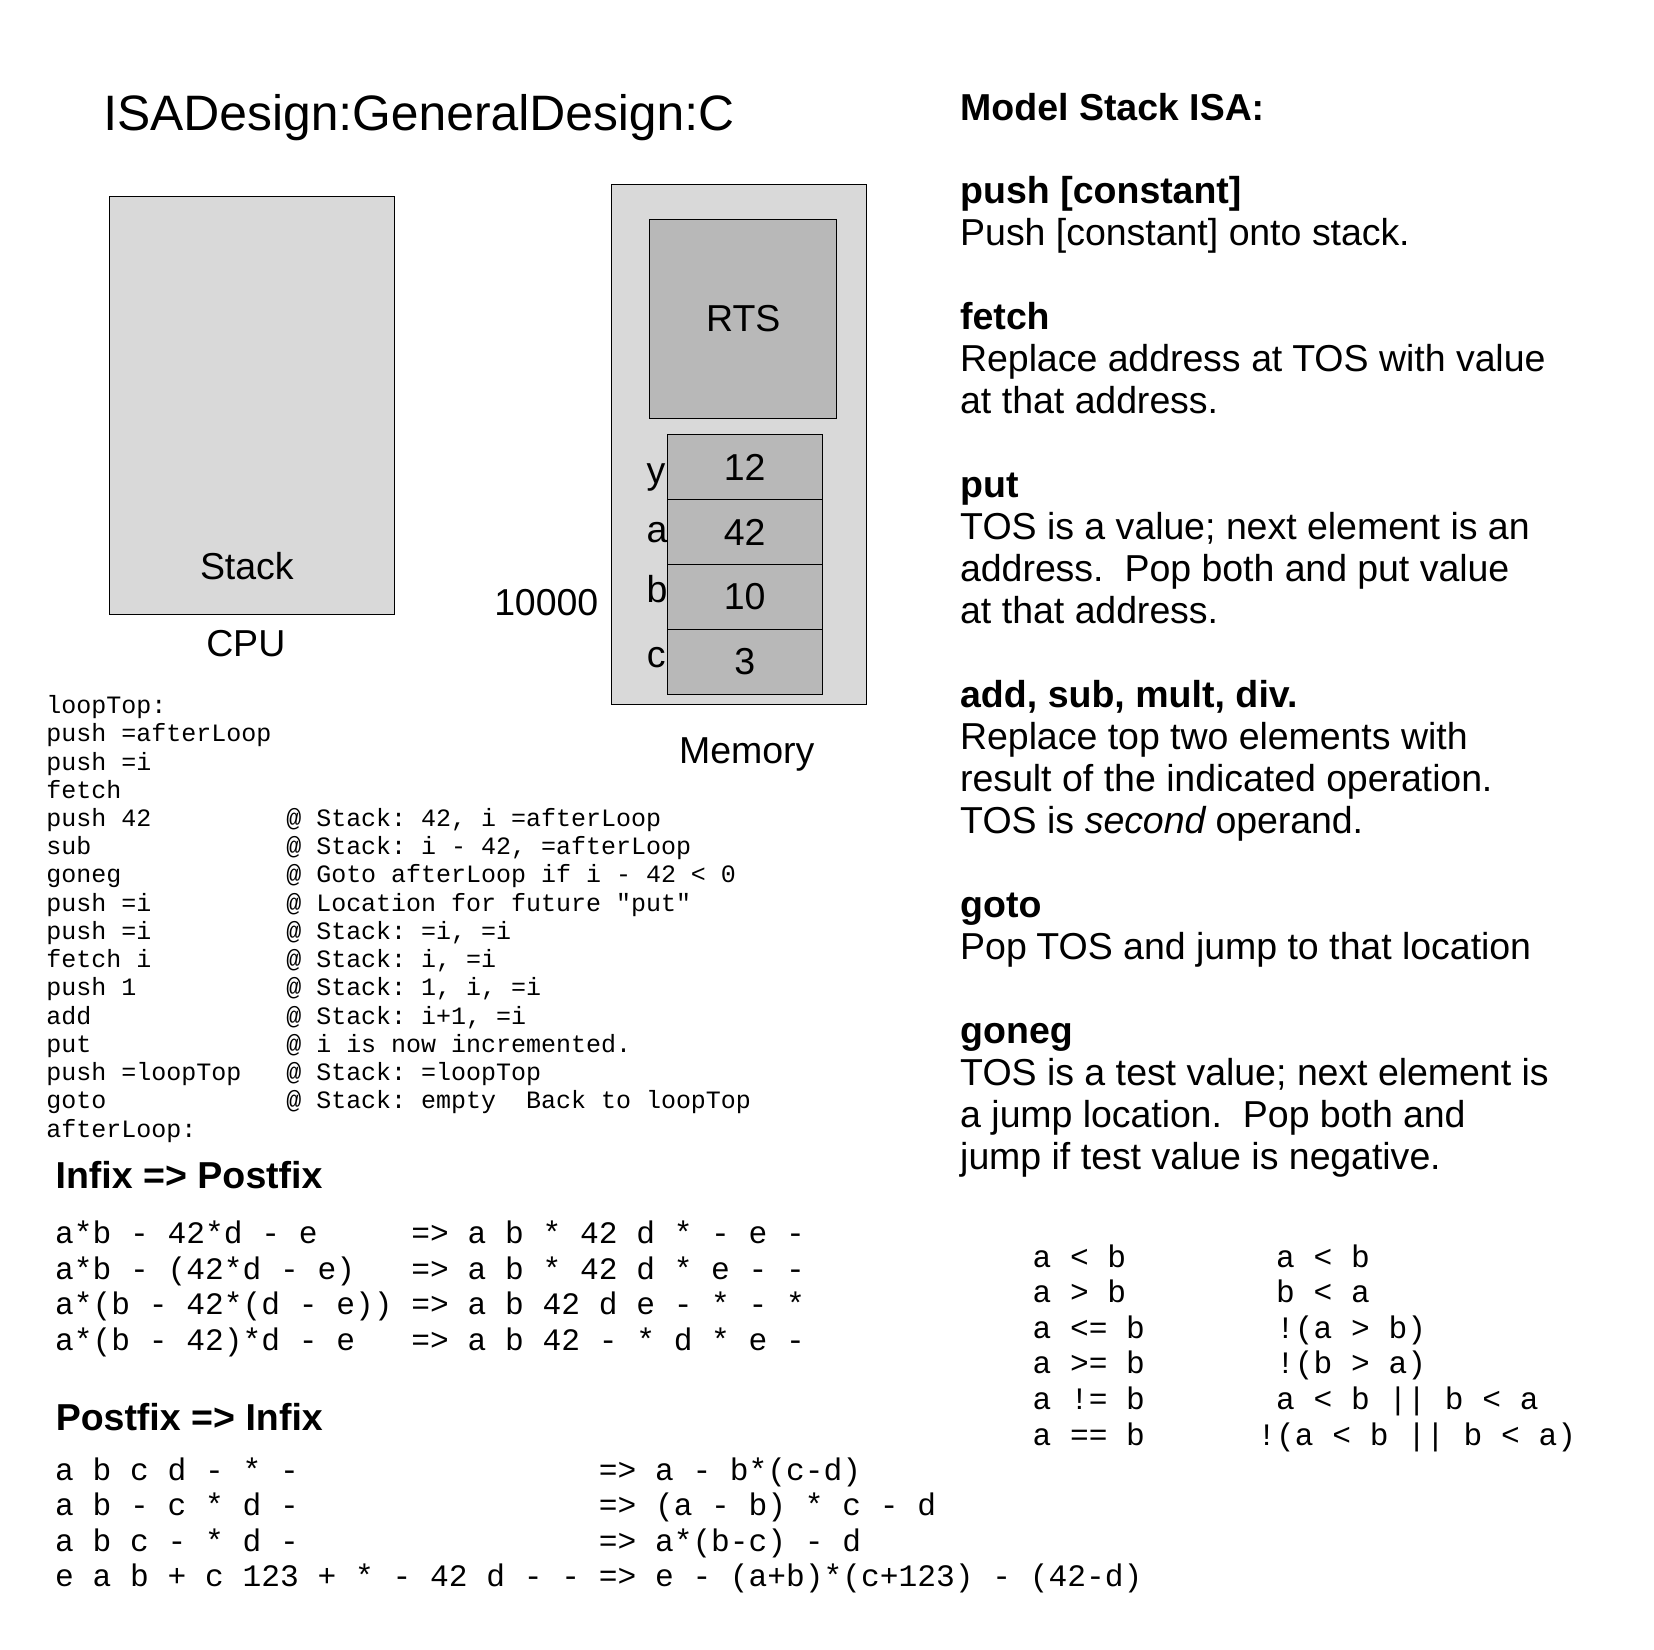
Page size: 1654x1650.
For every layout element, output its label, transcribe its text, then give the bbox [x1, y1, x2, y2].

text_box RTS [649, 219, 837, 419]
text_box 12 [667, 434, 823, 499]
text_box 3 [667, 629, 823, 695]
text_box a < b a < b a > b b < a a <= b !(a > b) a >= b !(b > a) a != b a < b || b < a a == b !(a < b || b < a) [1017, 1234, 1597, 1486]
text_box Memory [767, 722, 829, 780]
text_box [611, 184, 867, 705]
text_box a b c d - * - => a - b*(c-d) a b - c * d - => (a - b) * c - d a b c - * d - => a*(b-c) - d e a b + c 123 + * - 42 d - - => e - (a+b)*(c+123) - (42-d) [40, 1446, 1210, 1607]
text_box 10 [667, 564, 823, 629]
text_box b [631, 560, 683, 618]
text_box a*b - 42*d - e => a b * 42 d * - e - a*b - (42*d - e) => a b * 42 d * e - - a*(b - 42*(d - e)) => a b 42 d e - * - * a*(b - 42)*d - e => a b 42 - * d * e - [40, 1210, 821, 1361]
text_box [109, 196, 395, 615]
text_box Infix => Postfix [40, 1156, 338, 1205]
text_box Model Stack ISA: push [constant] Push [constant] onto stack. fetch Replace address at TOS with value at that address. put TOS is a value; next element is an address. Pop both and put value at that address. add, sub, mult, div. Replace top two elements with result of the indicated operation. TOS is second operand. goto Pop TOS and jump to that location goneg TOS is a test value; next element is a jump location. Pop both and jump if test value is negative. [945, 78, 1571, 1288]
text_box 42 [667, 499, 823, 564]
text_box c [632, 625, 681, 683]
text_box ISADesign:GeneralDesign:C [88, 78, 945, 166]
text_box 10000 [479, 574, 613, 632]
text_box Postfix => Infix [40, 1389, 338, 1446]
text_box a [631, 501, 683, 559]
text_box Stack [185, 538, 309, 596]
text_box loopTop: push =afterLoop push =i fetch push 42 @ Stack: 42, i =afterLoop sub @ Stack: i - 42, =afterLoop goneg @ Goto afterLoop if i - 42 < 0 push =i @ Location for future "put" push =i @ Stack: =i, =i fetch i @ Stack: i, =i push 1 @ Stack: 1, i, =i add @ Stack: i+1, =i put @ i is now incremented. push =loopTop @ Stack: =loopTop goto @ Stack: empty Back to loopTop afterLoop: [31, 685, 767, 1156]
text_box y [631, 442, 680, 500]
text_box CPU [191, 614, 301, 672]
